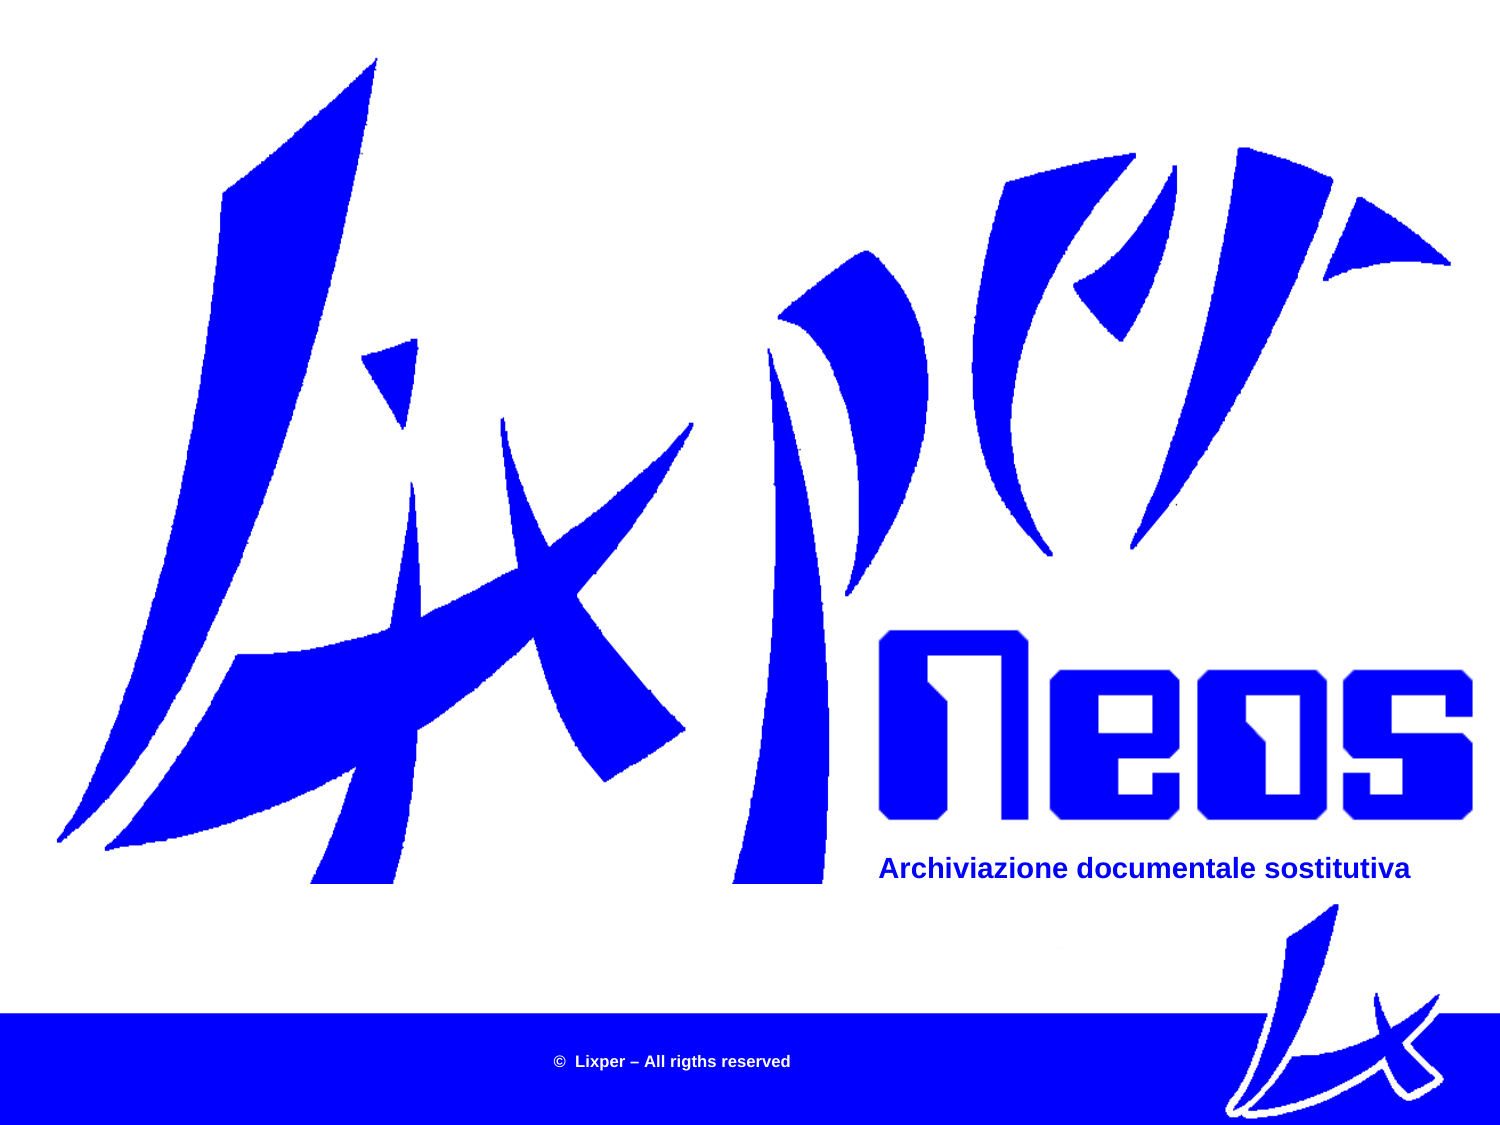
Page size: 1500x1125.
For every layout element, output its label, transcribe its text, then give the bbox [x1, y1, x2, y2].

list Archiviazione documentale sostitutiva [863, 844, 1477, 898]
picture [0, 0, 1500, 1125]
